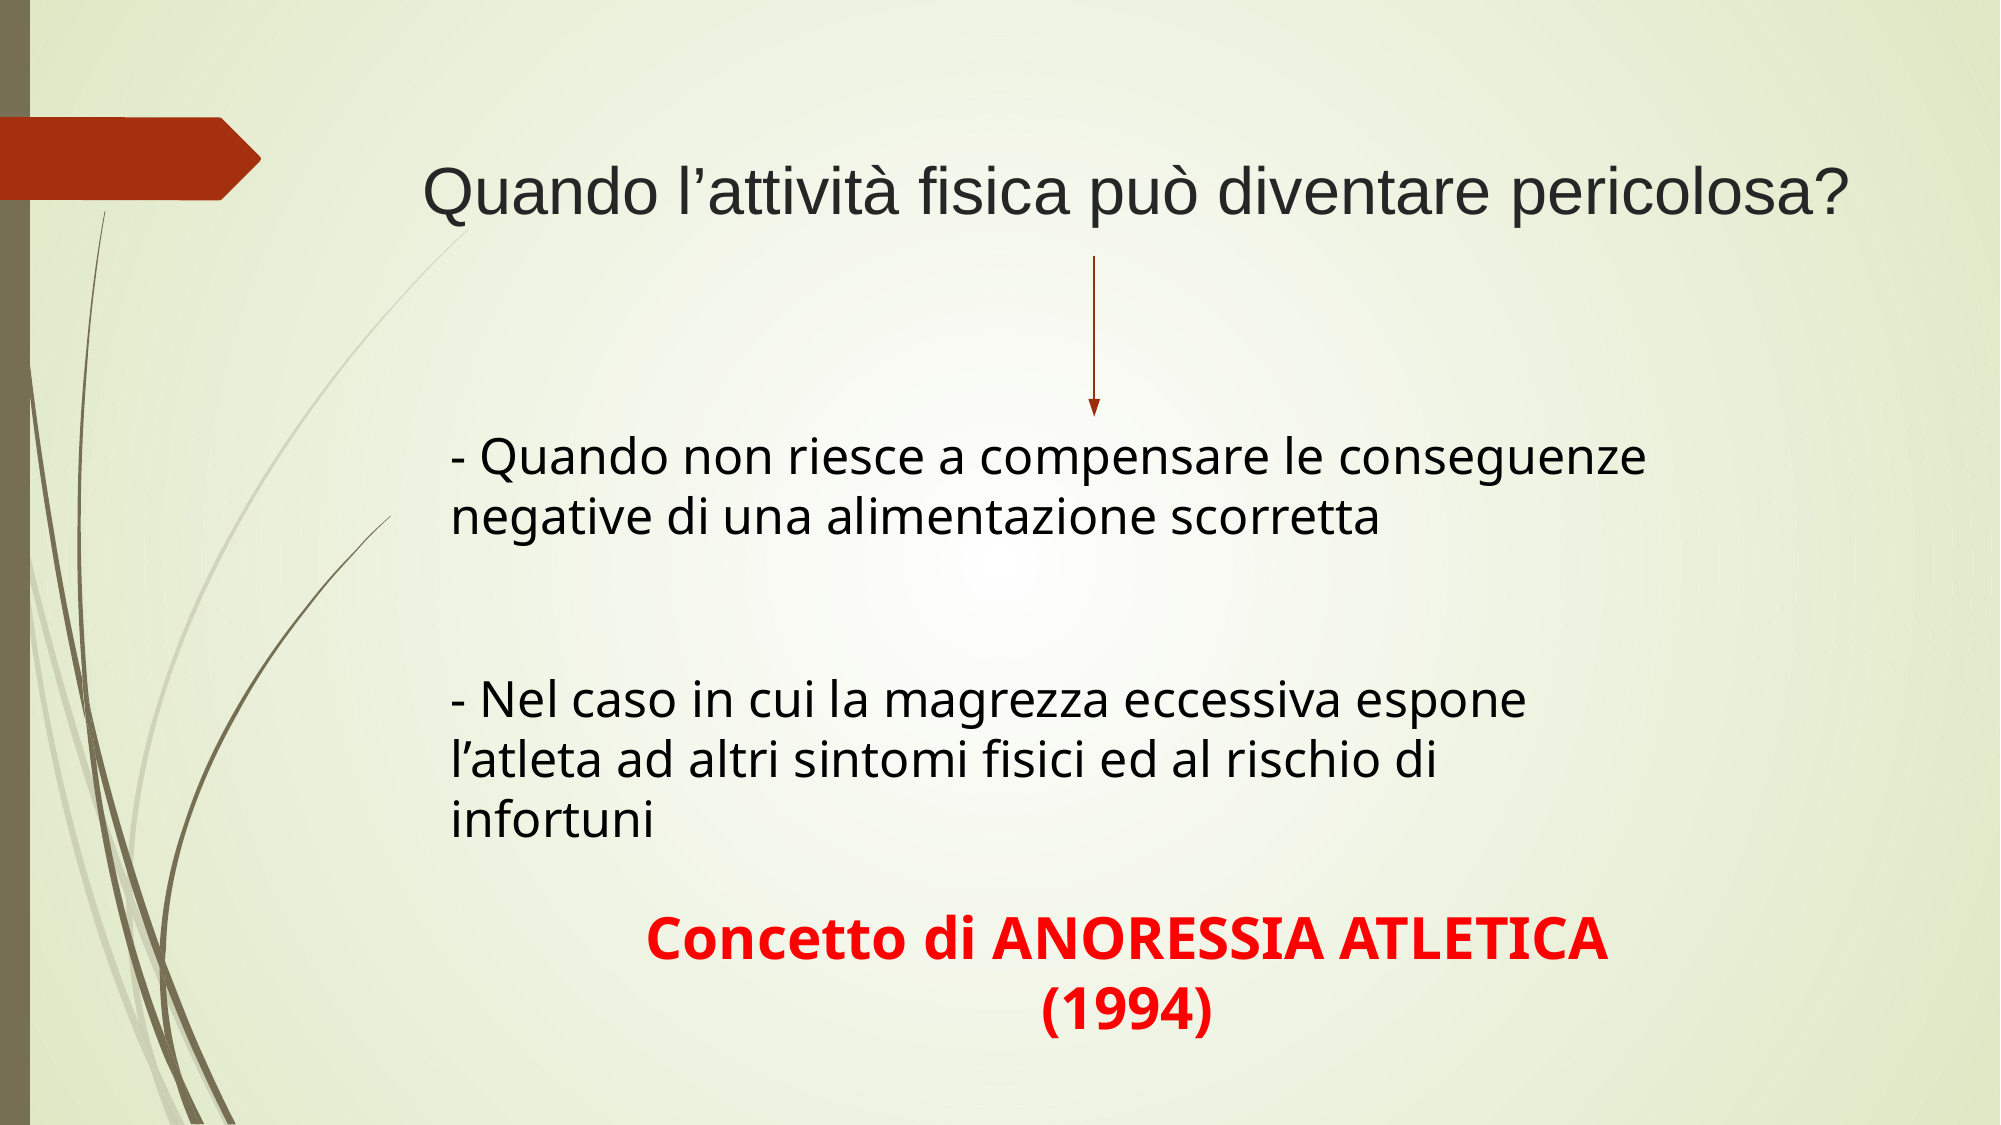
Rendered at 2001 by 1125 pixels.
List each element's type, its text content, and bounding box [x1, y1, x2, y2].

title Quando l’attività fisica può diventare pericolosa? [407, 139, 1905, 351]
text_box - Nel caso in cui la magrezza eccessiva espone l’atleta ad altri sintomi fisici ed al rischio di infortuni [435, 660, 1640, 797]
text_box Concetto di ANORESSIA ATLETICA (1994) [558, 893, 1697, 1051]
text_box - Quando non riesce a compensare le conseguenze negative di una alimentazione scorretta [435, 416, 1753, 553]
